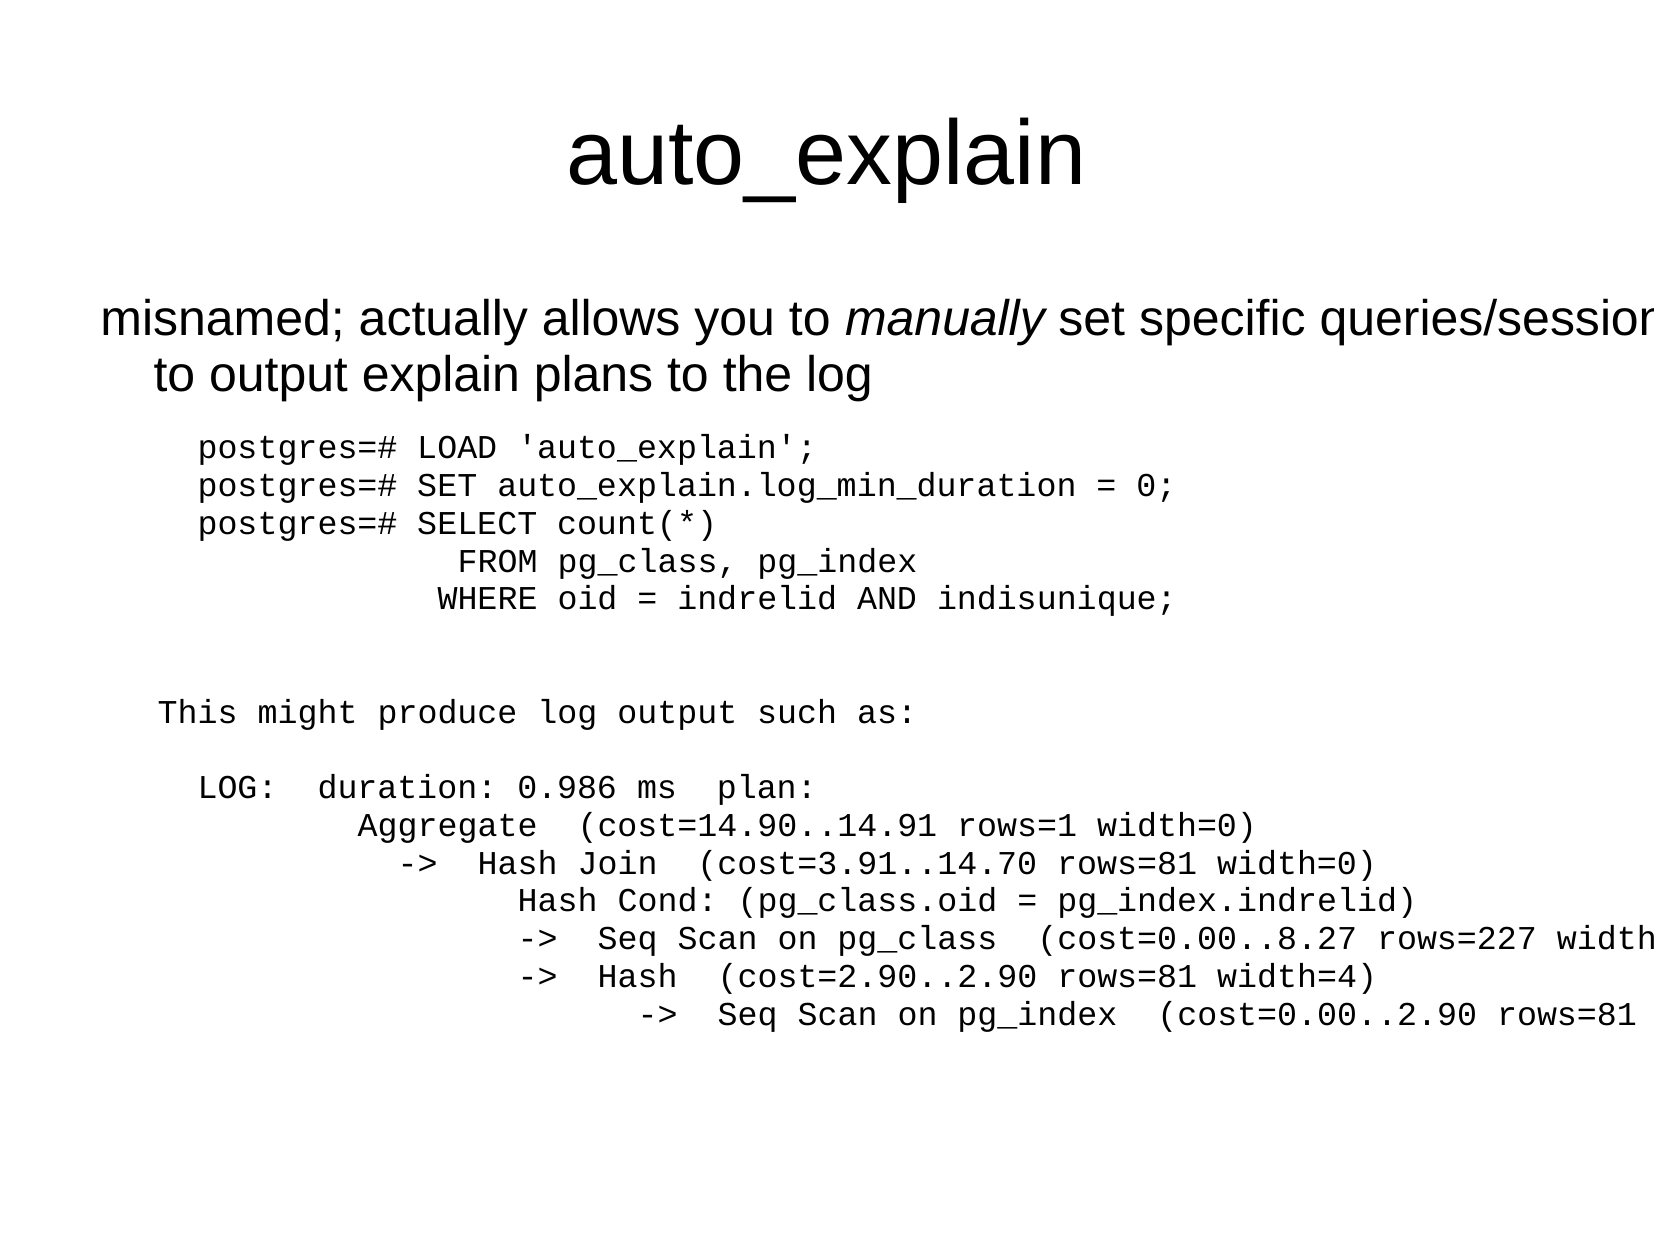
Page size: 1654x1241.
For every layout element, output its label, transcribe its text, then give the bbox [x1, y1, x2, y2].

title auto_explain [82, 49, 1571, 257]
list misnamed; actually allows you to manually set specific queries/sessions/functions to output explain plans to the log postgres=# LOAD 'auto_explain'; postgres=# SET auto_explain.log_min_duration = 0; postgres=# SELECT count(*) FROM pg_class, pg_index WHERE oid = indrelid AND indisunique; This might produce log output such as: LOG: duration: 0.986 ms plan: Aggregate (cost=14.90..14.91 rows=1 width=0) -> Hash Join (cost=3.91..14.70 rows=81 width=0) Hash Cond: (pg_class.oid = pg_index.indrelid) -> Seq Scan on pg_class (cost=0.00..8.27 rows=227 width=4) -> Hash (cost=2.90..2.90 rows=81 width=4) -> Seq Scan on pg_index (cost=0.00..2.90 rows=81 width=4) [82, 290, 1654, 1200]
